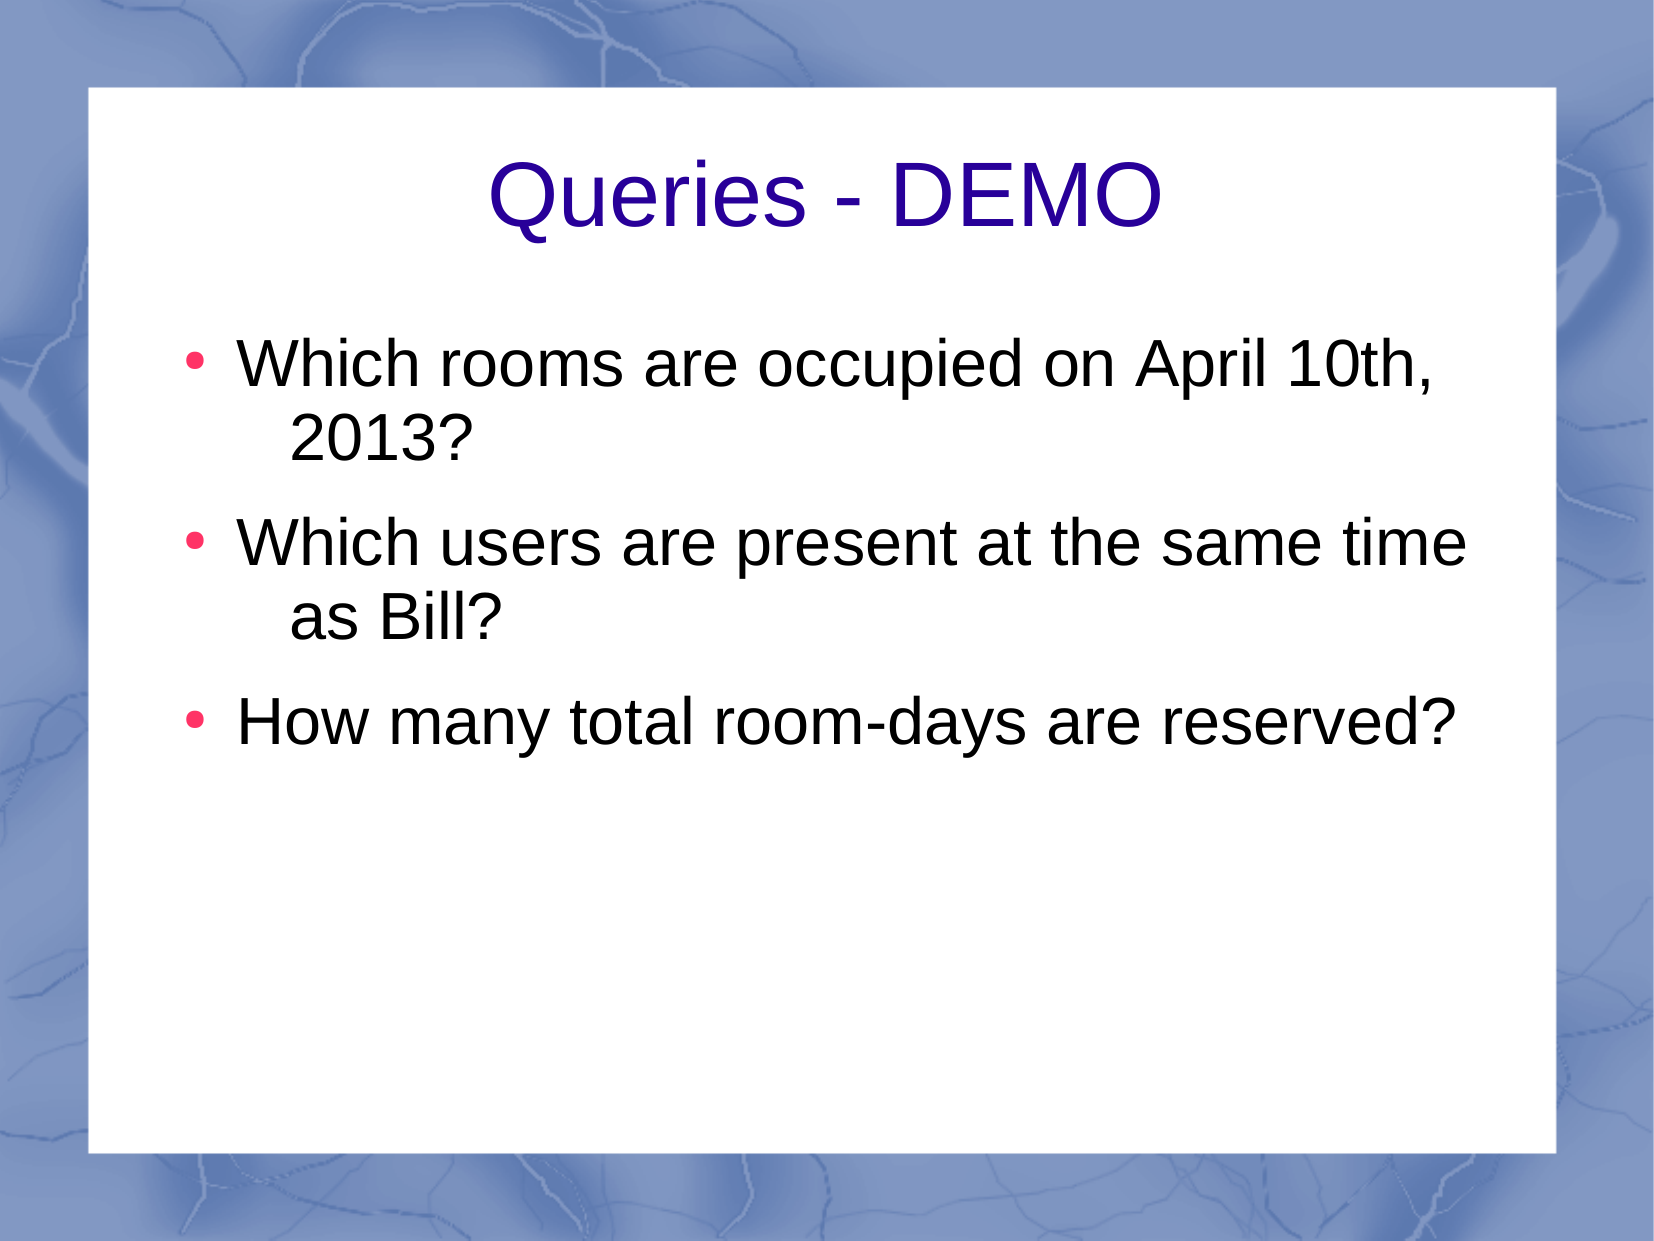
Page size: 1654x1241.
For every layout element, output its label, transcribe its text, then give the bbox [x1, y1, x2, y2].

list Which rooms are occupied on April 10th, 2013? Which users are present at the same time as Bill? How many total room-days are reserved? [147, 325, 1506, 1130]
picture [0, 0, 1654, 1241]
title Queries - DEMO [118, 90, 1536, 298]
